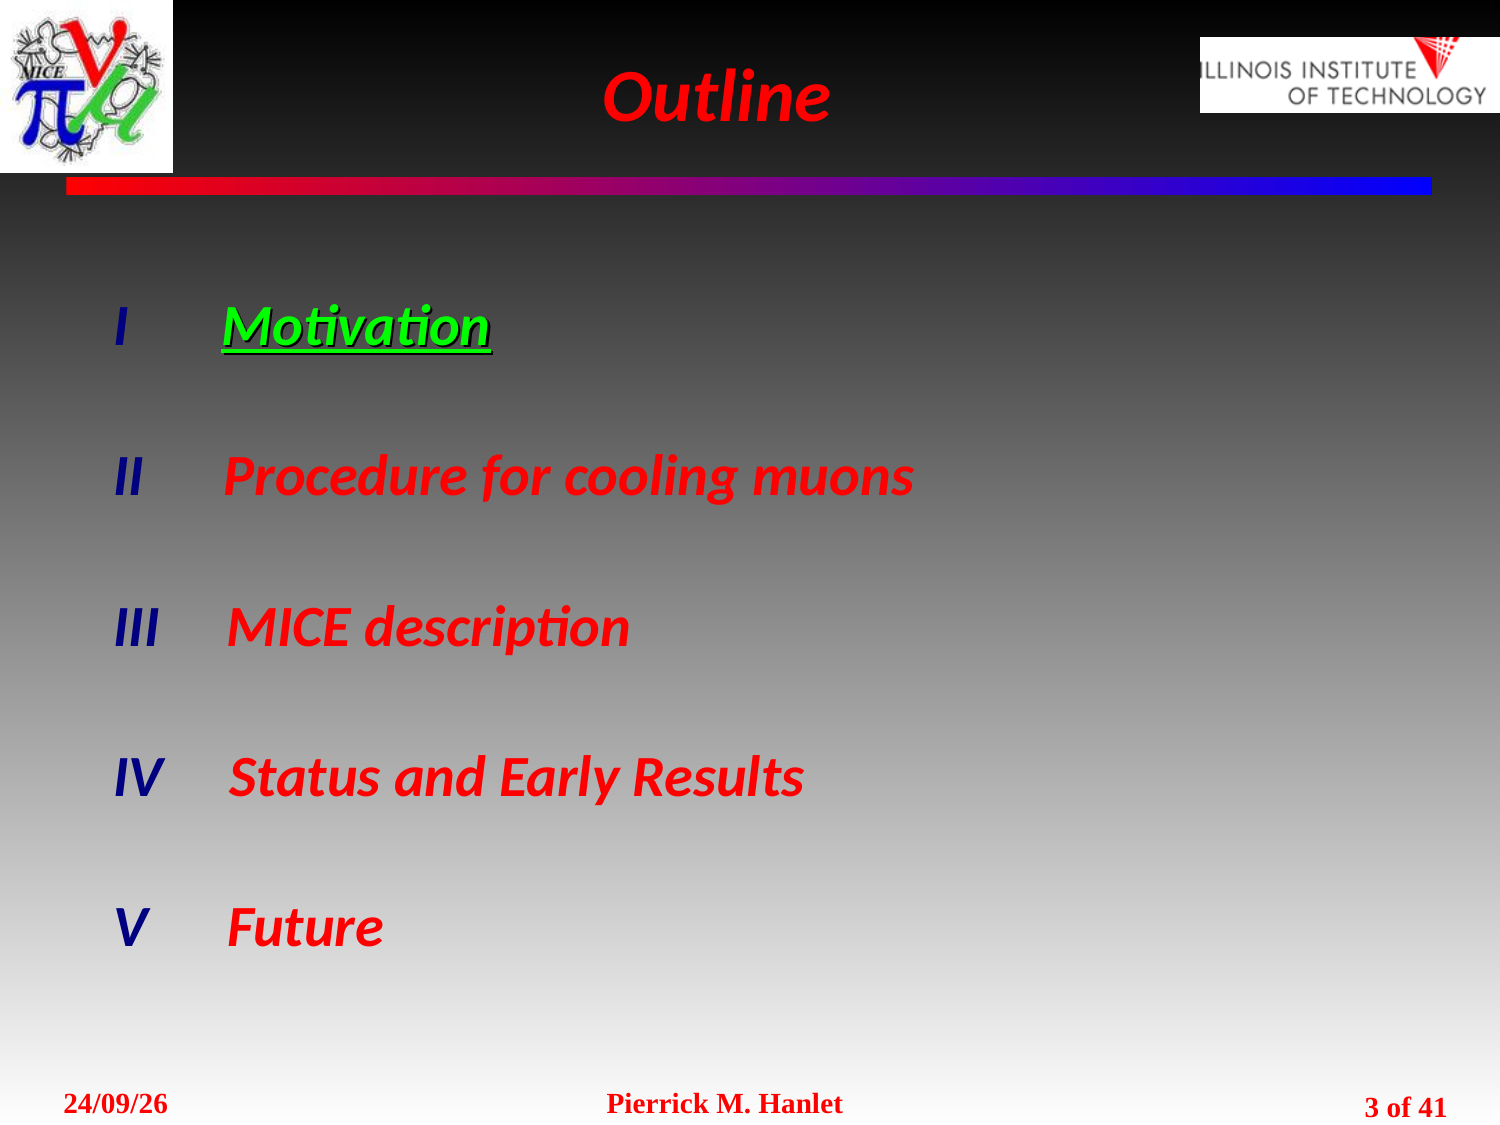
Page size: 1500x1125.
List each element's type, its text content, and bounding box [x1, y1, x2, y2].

picture [1200, 37, 1500, 113]
title Outline [234, 8, 1200, 181]
picture [0, 0, 173, 173]
list Motivation Procedure for cooling muons MICE description Status and Early Results Future [68, 209, 1442, 1044]
